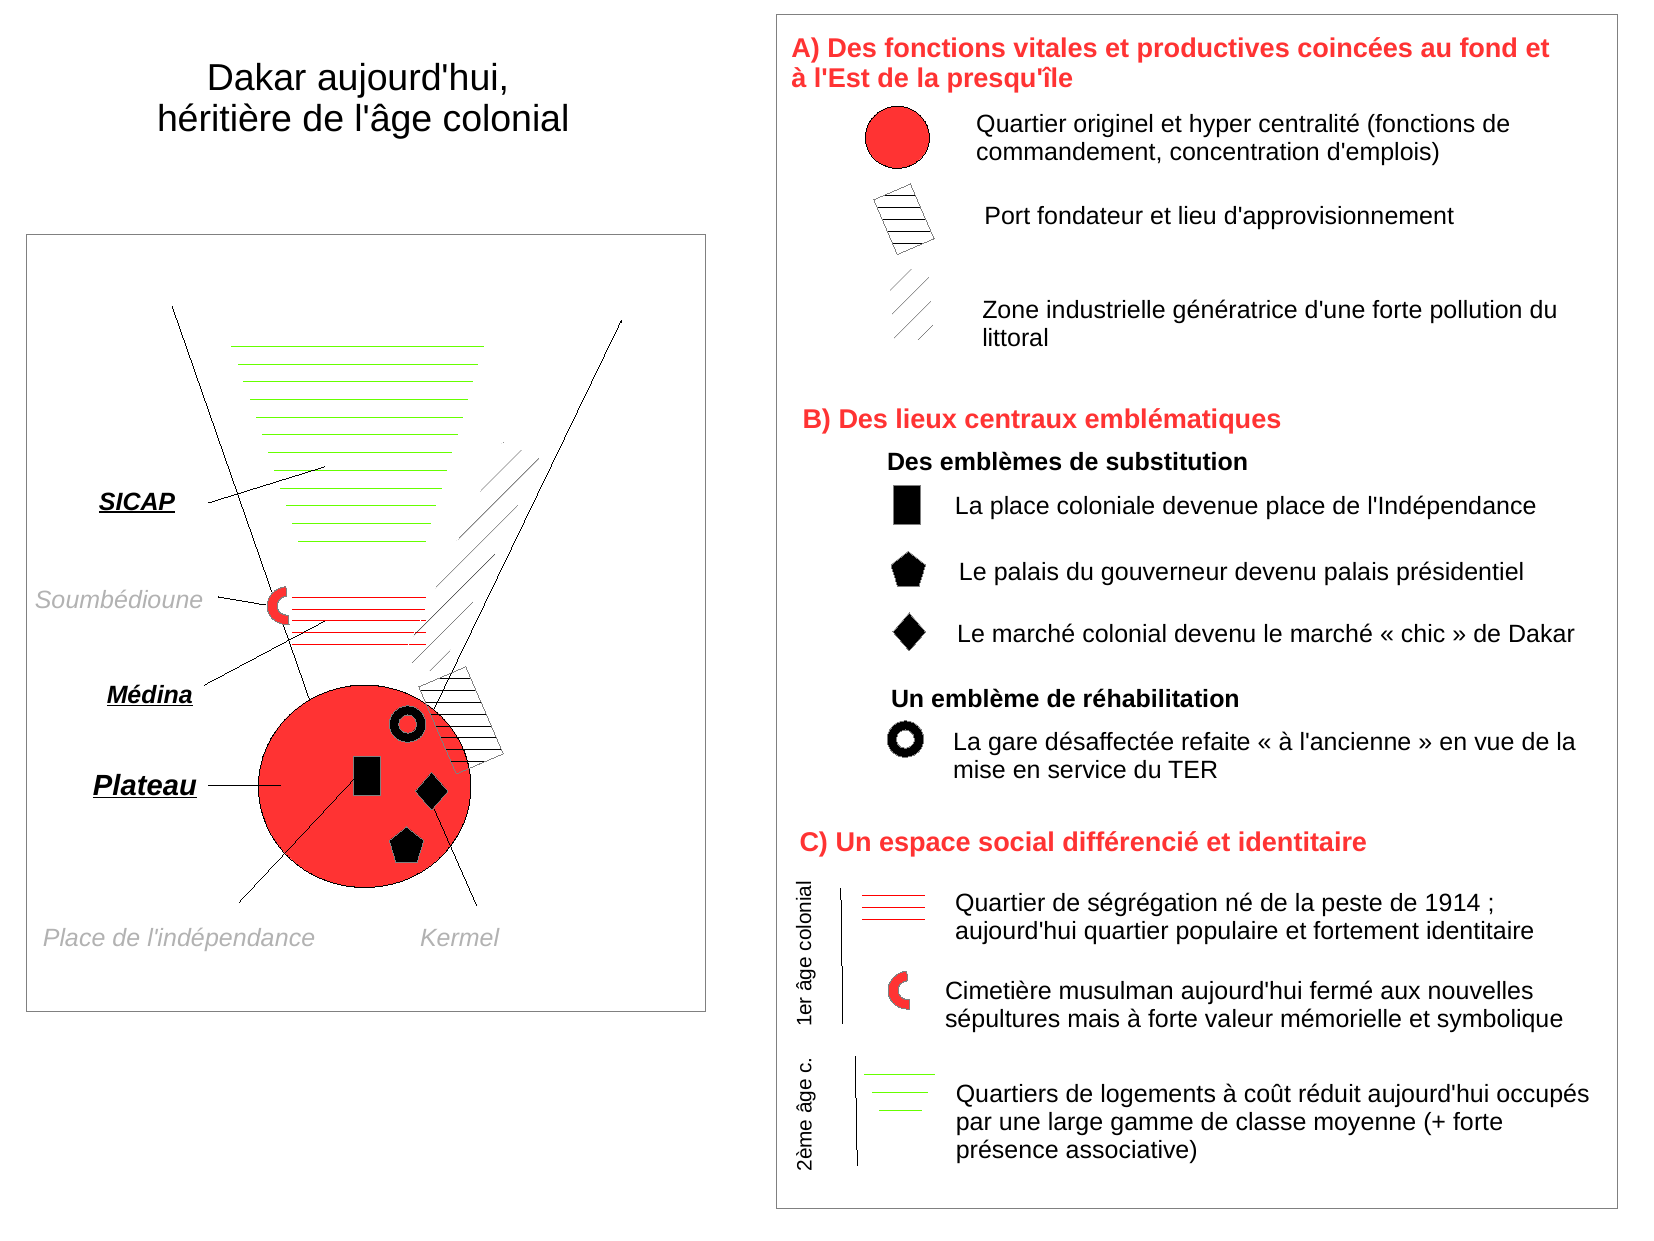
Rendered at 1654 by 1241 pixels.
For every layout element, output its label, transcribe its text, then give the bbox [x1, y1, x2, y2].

text_box A) Des fonctions vitales et productives coincées au fond et à l'Est de la presqu'île [777, 25, 1575, 103]
text_box [888, 971, 910, 1010]
text_box Des emblèmes de substitution [872, 443, 1265, 484]
text_box Kermel [405, 916, 514, 960]
text_box La gare désaffectée refaite « à l'ancienne » en vue de la mise en service du TER [938, 720, 1612, 792]
text_box [857, 1056, 942, 1119]
text_box Un emblème de réhabilitation [876, 677, 1256, 721]
text_box B) Des lieux centraux emblématiques [787, 396, 1586, 443]
text_box Soumbédioune [20, 577, 26, 622]
text_box [861, 883, 926, 922]
text_box [226, 328, 489, 555]
text_box SICAP [84, 479, 191, 524]
text_box Le palais du gouverneur devenu palais présidentiel [944, 550, 1617, 596]
text_box [888, 266, 935, 343]
text_box C) Un espace social différencié et identitaire [784, 820, 1432, 866]
text_box [865, 106, 930, 169]
text_box [267, 586, 290, 625]
text_box Port fondateur et lieu d'approvisionnement [969, 194, 1577, 238]
text_box [892, 612, 926, 651]
text_box [873, 183, 935, 255]
text_box Zone industrielle génératrice d'une forte pollution du littoral [967, 288, 1575, 360]
text_box Dakar aujourd'hui, héritière de l'âge colonial [142, 48, 640, 175]
text_box [258, 666, 504, 888]
text_box Le marché colonial devenu le marché « chic » de Dakar [942, 612, 1616, 659]
text_box Quartiers de logements à coût réduit aujourd'hui occupés par une large gamme de classe moyenne (+ forte présence associative) [941, 1072, 1615, 1172]
text_box [291, 440, 541, 676]
text_box Médina [92, 673, 209, 717]
text_box Plateau [78, 761, 212, 810]
text_box La place coloniale devenue place de l'Indépendance [940, 483, 1614, 530]
text_box 2ème âge c. [784, 1041, 824, 1187]
text_box Quartier de ségrégation né de la peste de 1914 ; aujourd'hui quartier populaire et fortement identitaire [940, 881, 1614, 953]
text_box Cimetière musulman aujourd'hui fermé aux nouvelles sépultures mais à forte valeur mémorielle et symbolique [930, 969, 1604, 1041]
text_box [893, 485, 921, 525]
text_box [887, 720, 924, 758]
text_box [891, 551, 926, 587]
text_box 1er âge colonial [784, 865, 824, 1042]
text_box Quartier originel et hyper centralité (fonctions de commandement, concentration d'emplois) [961, 103, 1569, 173]
text_box Place de l'indépendance [28, 916, 331, 960]
text_box Soumbédioune [27, 577, 219, 622]
